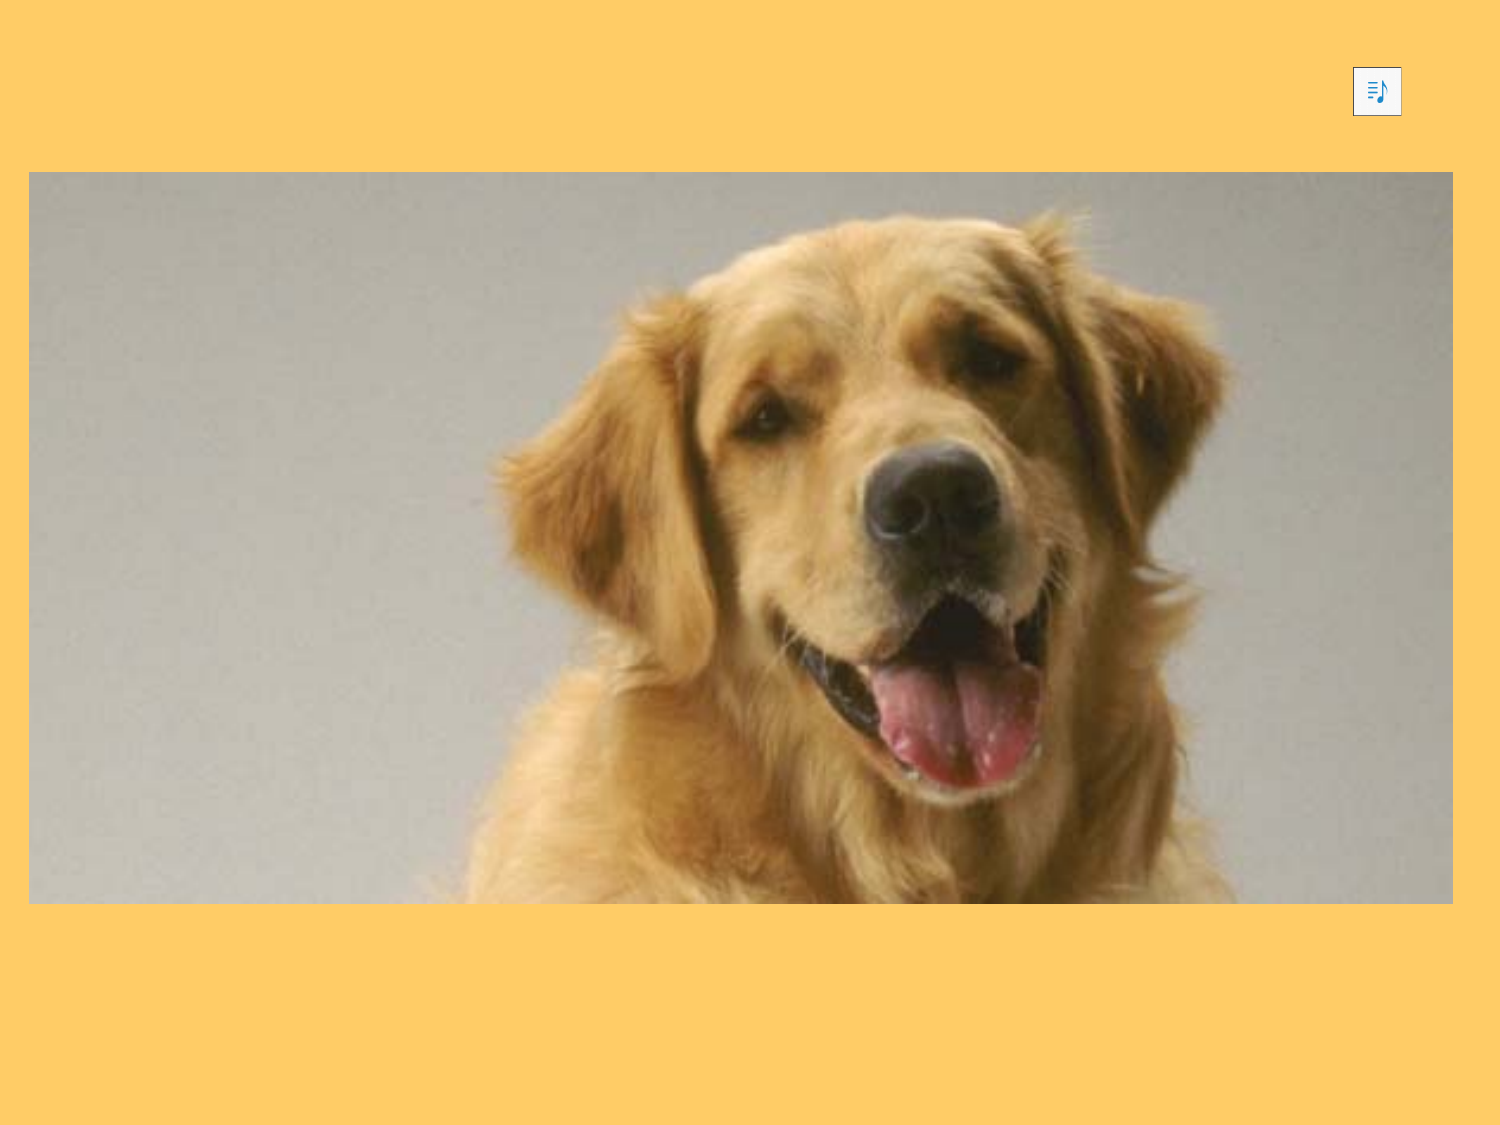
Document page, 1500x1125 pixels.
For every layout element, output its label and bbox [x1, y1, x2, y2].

picture [29, 172, 1453, 904]
text_box [1352, 66, 1403, 117]
